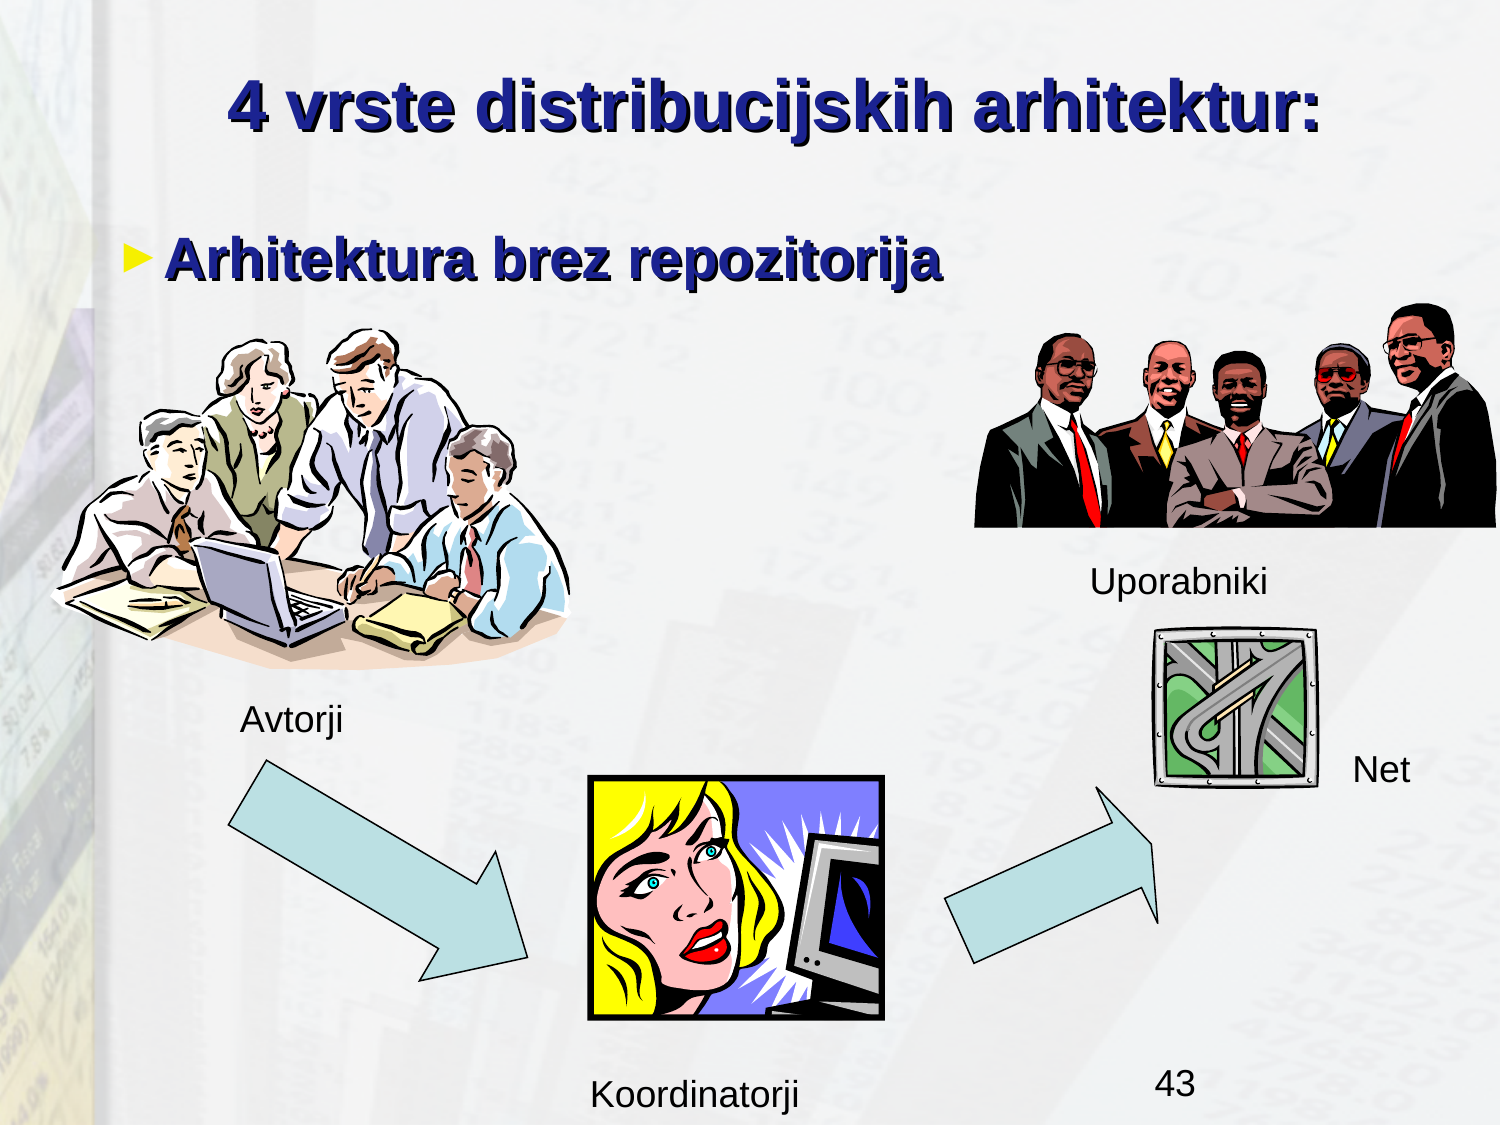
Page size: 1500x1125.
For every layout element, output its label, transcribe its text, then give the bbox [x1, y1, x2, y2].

text_box Koordinatorji [574, 1062, 1038, 1123]
text_box Avtorji [224, 687, 400, 748]
text_box Net [1337, 737, 1500, 798]
list Arhitektura brez repozitorija [100, 212, 1447, 313]
title 4 vrste distribucijskih arhitektur: [100, 7, 1451, 195]
text_box Uporabniki [1074, 549, 1413, 611]
picture [0, 0, 1500, 1125]
text_box [228, 760, 528, 981]
text_box [944, 786, 1158, 964]
